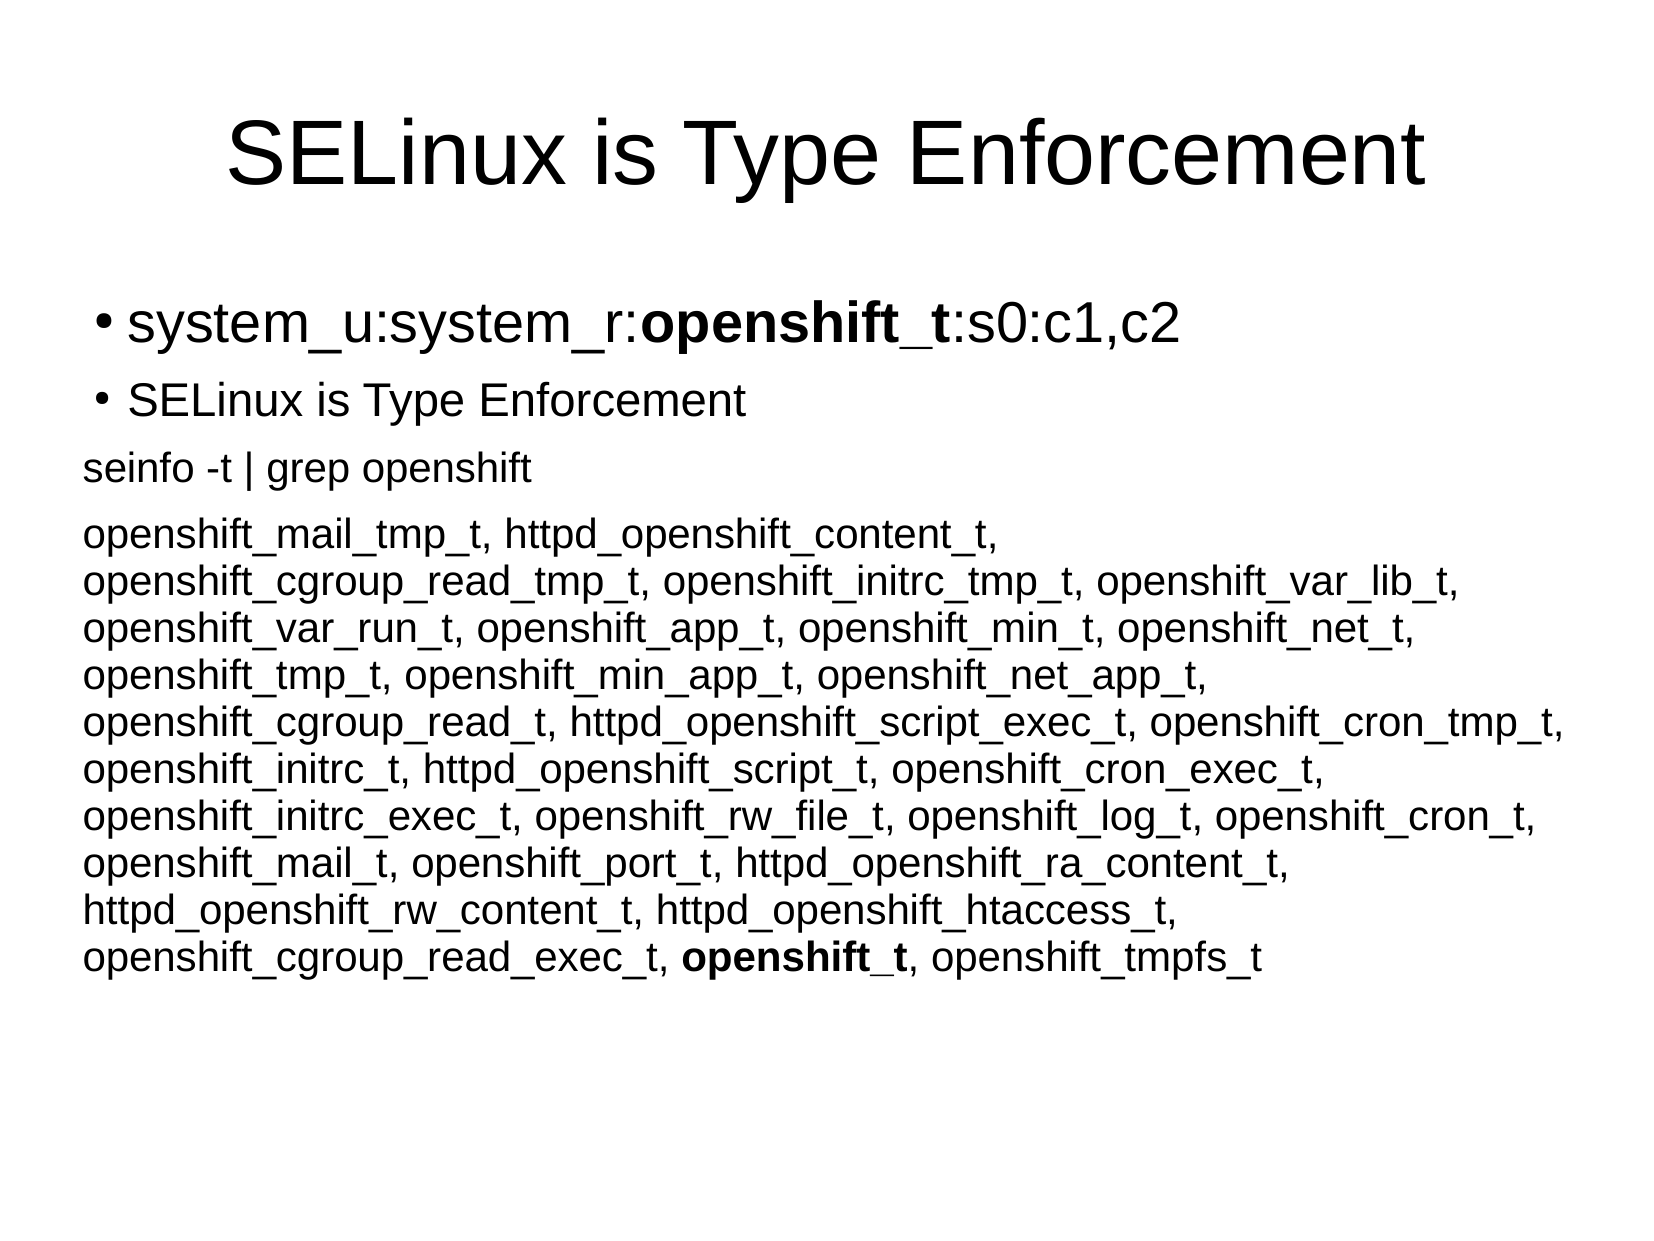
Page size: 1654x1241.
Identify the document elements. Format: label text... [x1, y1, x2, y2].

title SELinux is Type Enforcement [82, 49, 1571, 257]
list system_u:system_r:openshift_t:s0:c1,c2 SELinux is Type Enforcement seinfo -t | grep openshift openshift_mail_tmp_t, httpd_openshift_content_t, openshift_cgroup_read_tmp_t, openshift_initrc_tmp_t, openshift_var_lib_t, openshift_var_run_t, openshift_app_t, openshift_min_t, openshift_net_t, openshift_tmp_t, openshift_min_app_t, openshift_net_app_t, openshift_cgroup_read_t, httpd_openshift_script_exec_t, openshift_cron_tmp_t, openshift_initrc_t, httpd_openshift_script_t, openshift_cron_exec_t, openshift_initrc_exec_t, openshift_rw_file_t, openshift_log_t, openshift_cron_t, openshift_mail_t, openshift_port_t, httpd_openshift_ra_content_t, httpd_openshift_rw_content_t, httpd_openshift_htaccess_t, openshift_cgroup_read_exec_t, openshift_t, openshift_tmpfs_t [82, 290, 1571, 1010]
